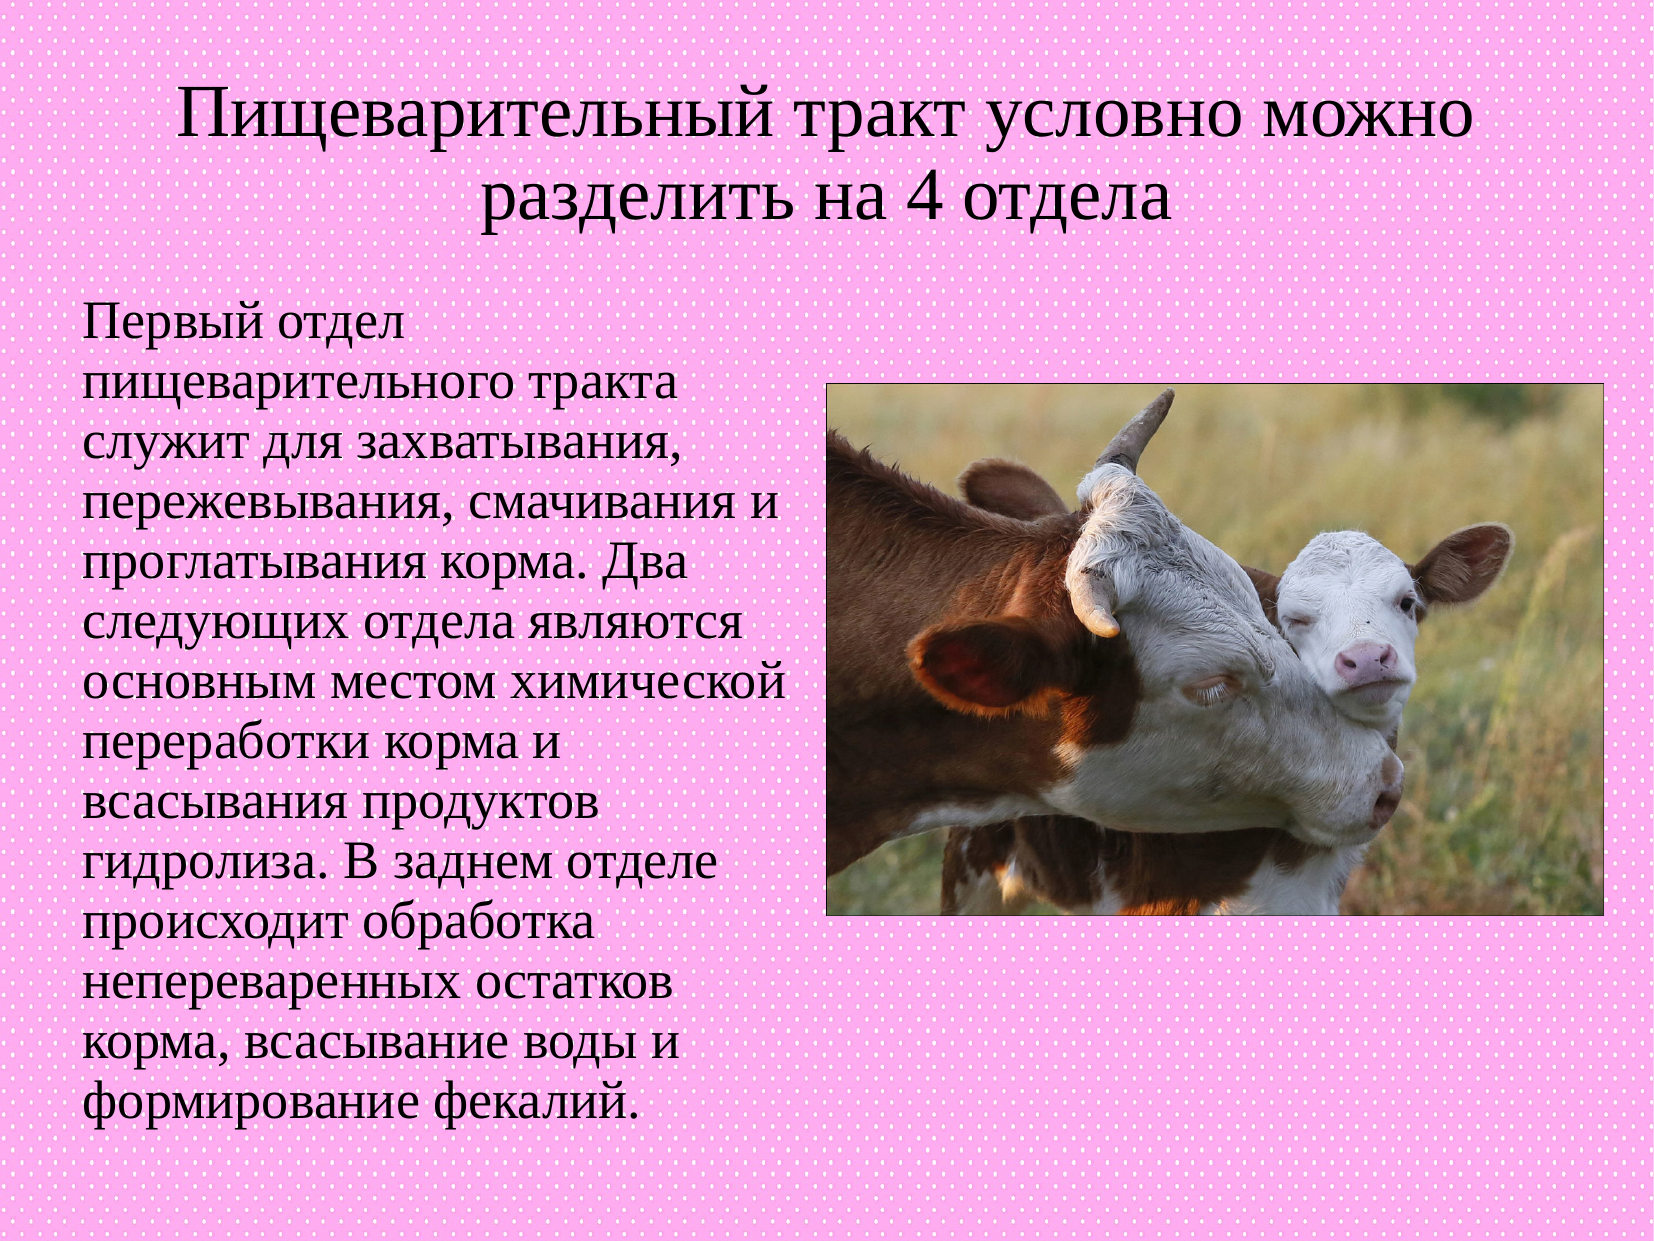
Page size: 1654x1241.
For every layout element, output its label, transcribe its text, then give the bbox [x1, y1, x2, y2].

list Первый отдел пищеварительного тракта служит для захватывания, пережевывания, смачивания и проглатывания корма. Два следующих отдела являются основным местом химической переработки корма и всасывания продуктов гидролиза. В заднем отделе происходит обработка непереваренных остатков корма, всасывание воды и формирование фекалий. [82, 290, 809, 1145]
title Пищеварительный тракт условно можно разделить на 4 отдела [82, 49, 1571, 257]
picture [0, 0, 1654, 1241]
